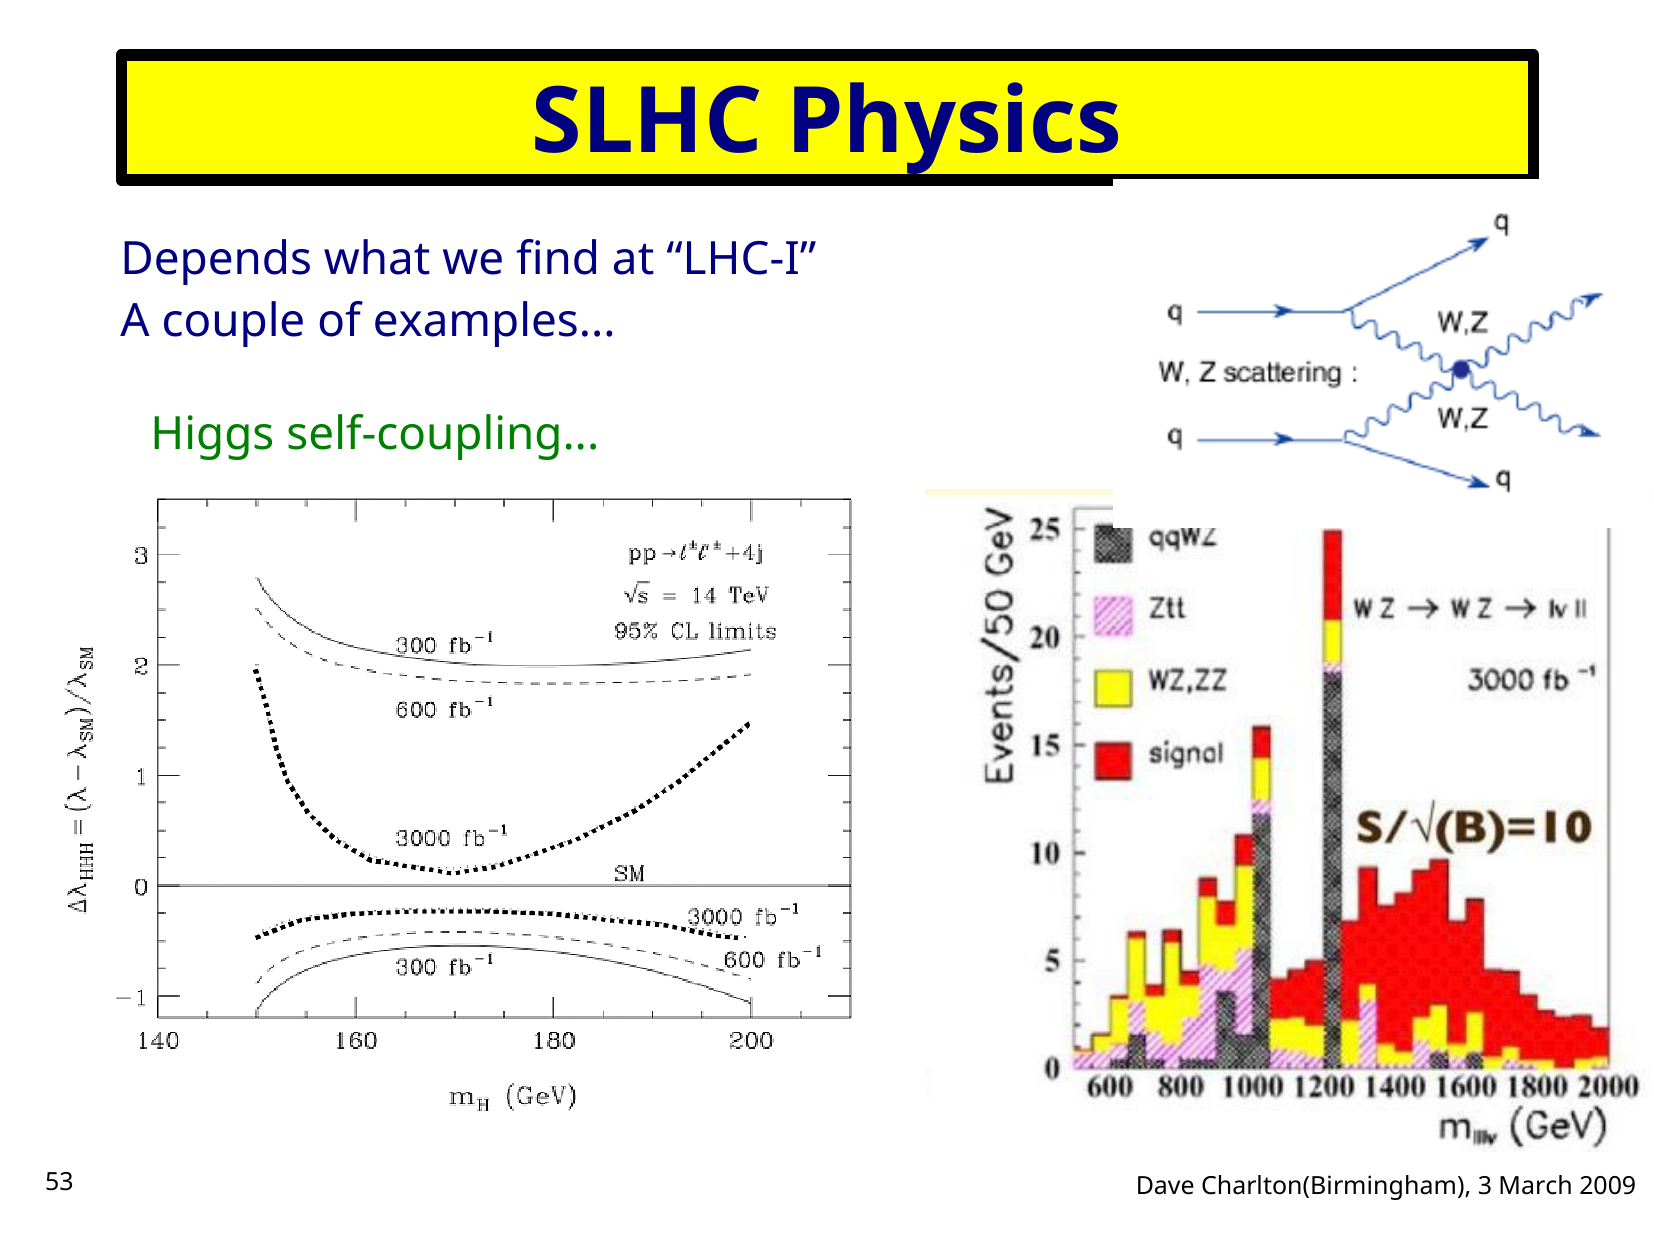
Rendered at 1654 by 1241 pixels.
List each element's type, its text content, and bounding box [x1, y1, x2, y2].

title SLHC Physics [121, 63, 1534, 172]
picture [925, 179, 1654, 1152]
text_box Depends what we find at “LHC-I” A couple of examples... [120, 225, 1535, 1136]
picture [47, 491, 861, 1118]
text_box Higgs self-coupling... [150, 400, 672, 454]
